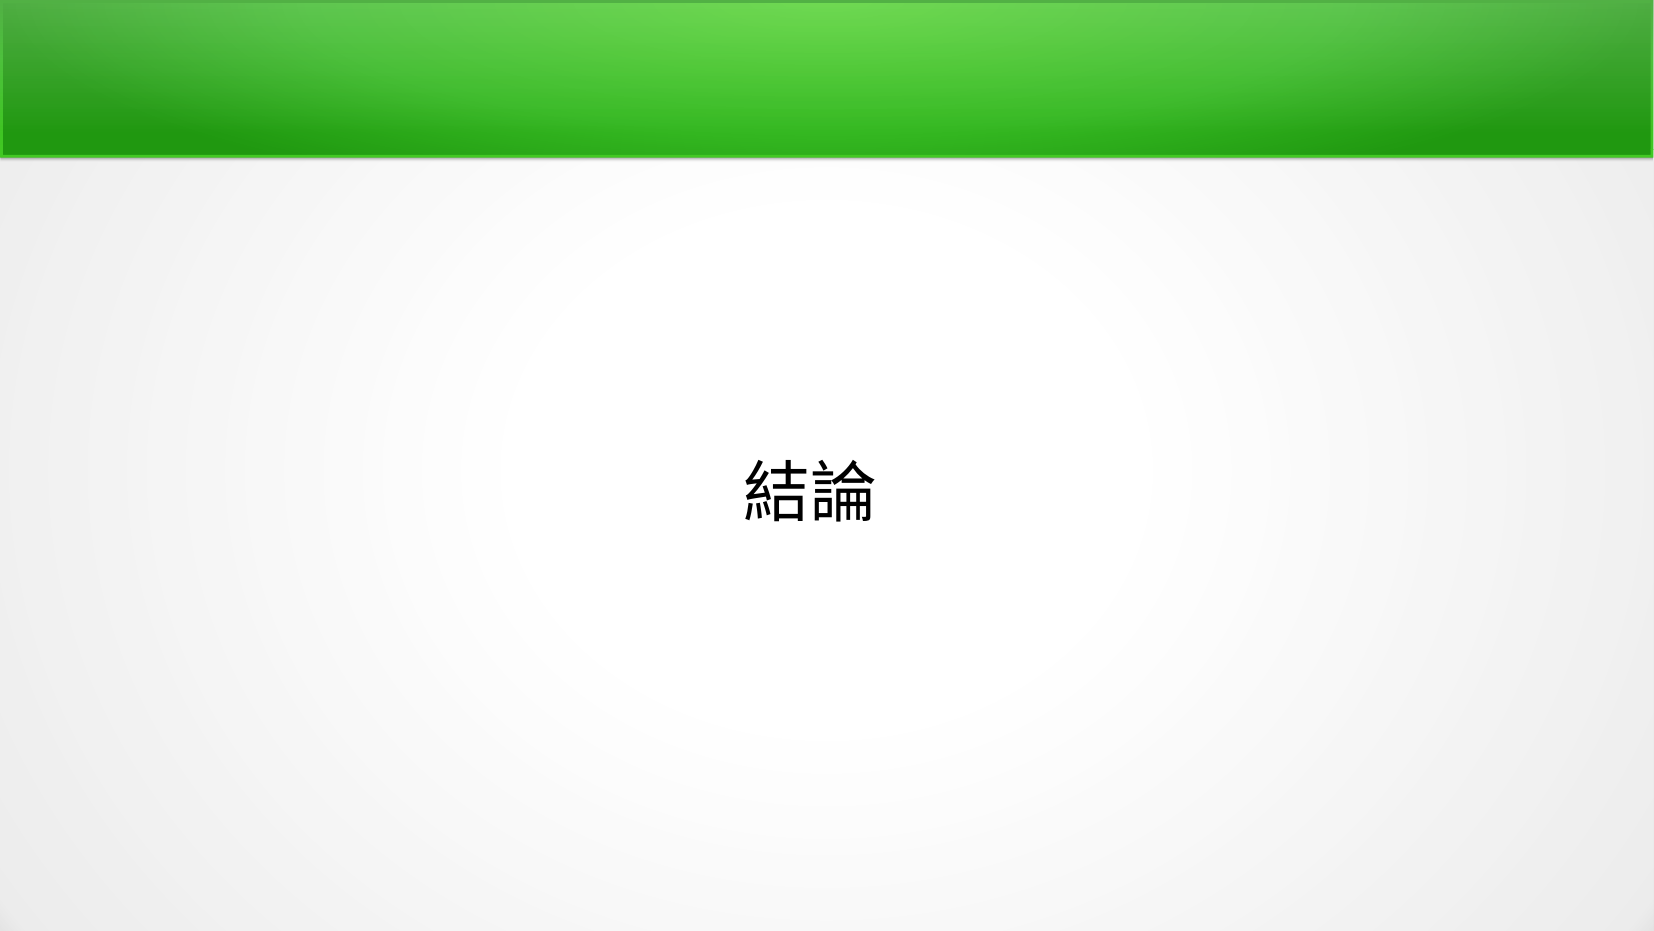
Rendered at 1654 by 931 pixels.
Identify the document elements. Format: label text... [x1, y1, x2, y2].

subtitle 結論 [82, 217, 1538, 758]
